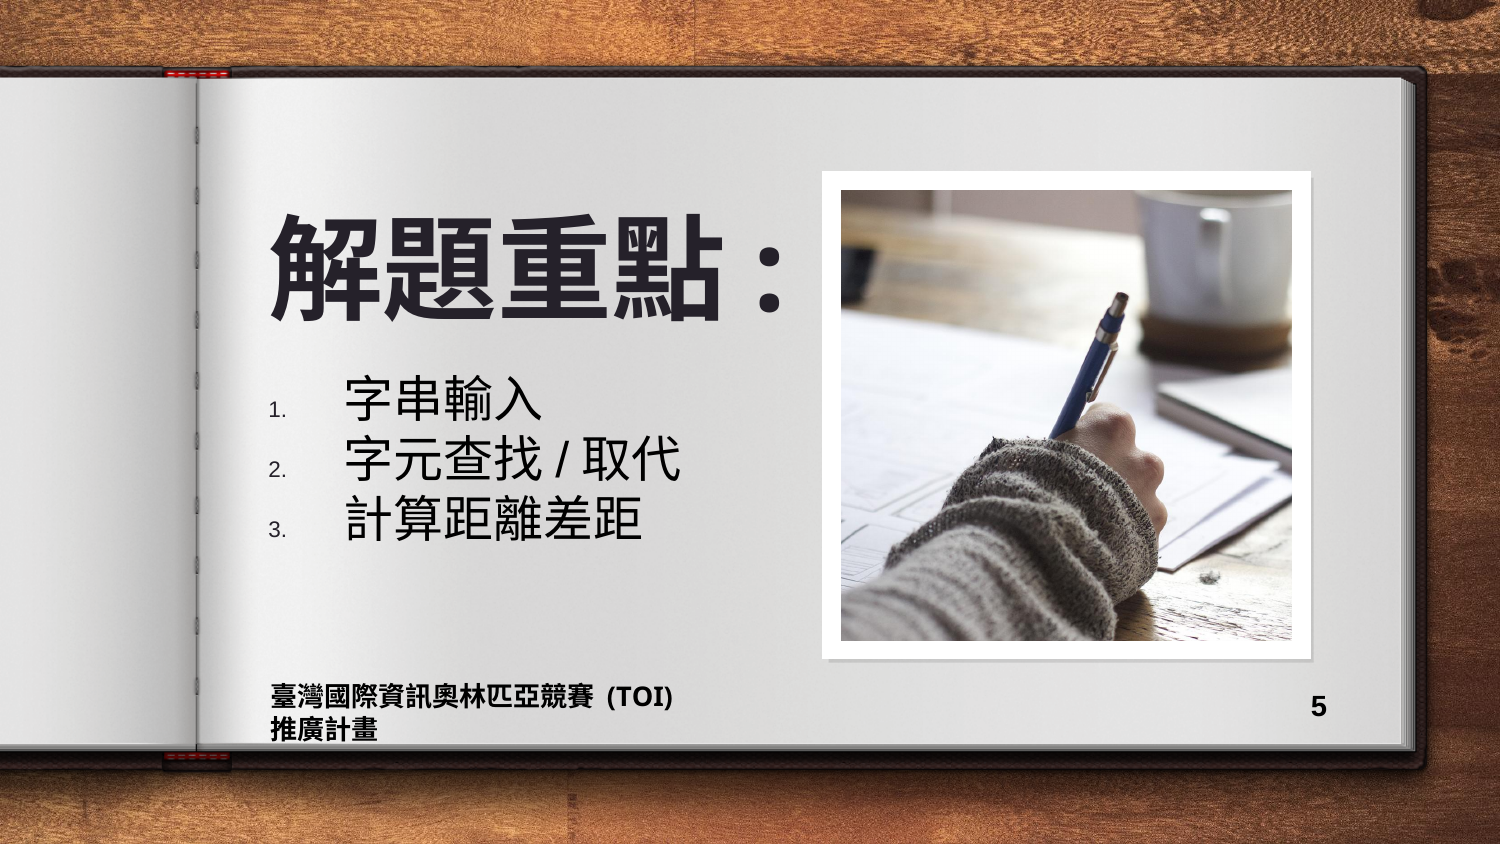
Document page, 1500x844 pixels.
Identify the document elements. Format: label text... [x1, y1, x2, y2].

text_box [1295, 672, 1386, 737]
text_box 字串輸入 字元查找/取代 計算距離差距 [253, 352, 807, 656]
text_box 解題重點: [253, 158, 784, 350]
text_box [829, 178, 1314, 663]
picture [841, 190, 1292, 641]
